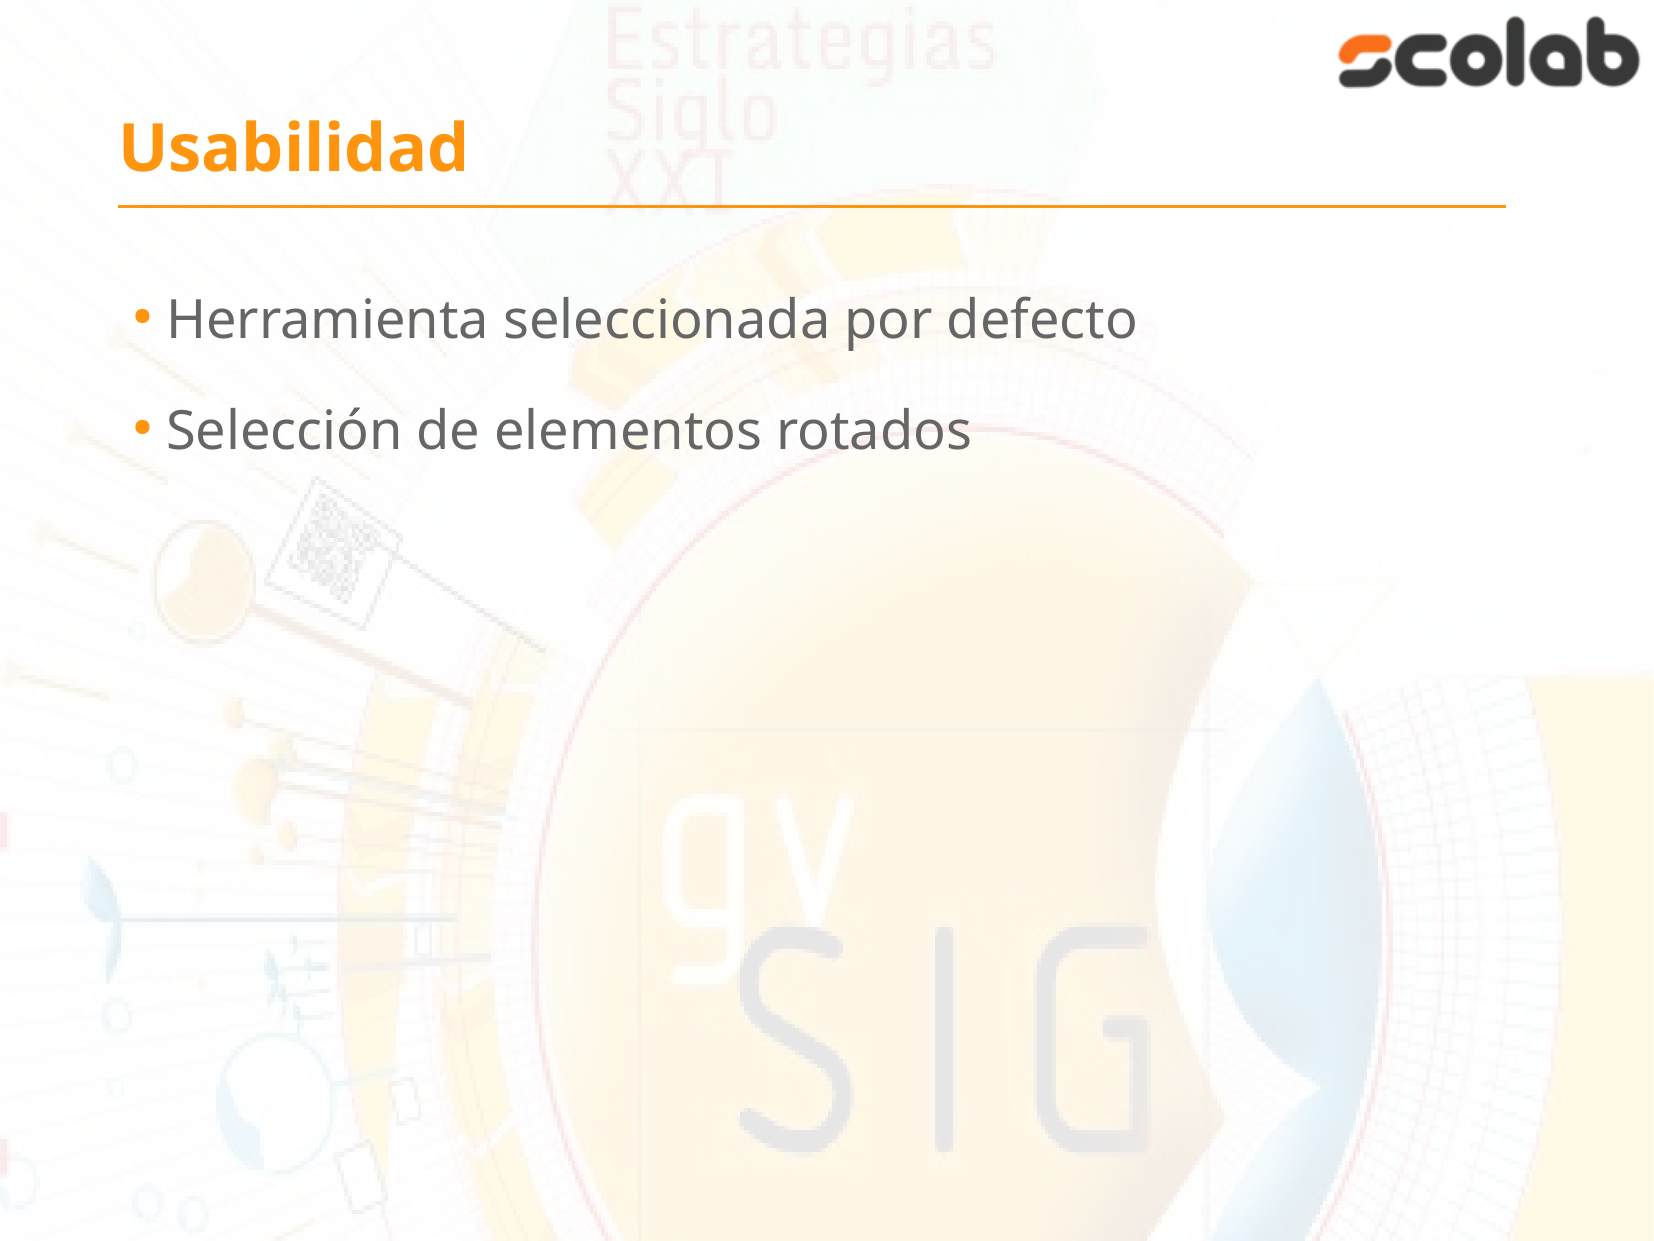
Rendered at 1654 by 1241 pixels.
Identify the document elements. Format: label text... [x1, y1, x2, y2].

text_box Herramienta seleccionada por defecto Selección de elementos rotados [118, 236, 1506, 484]
picture [0, 0, 1654, 1241]
title Usabilidad [118, 96, 1607, 195]
